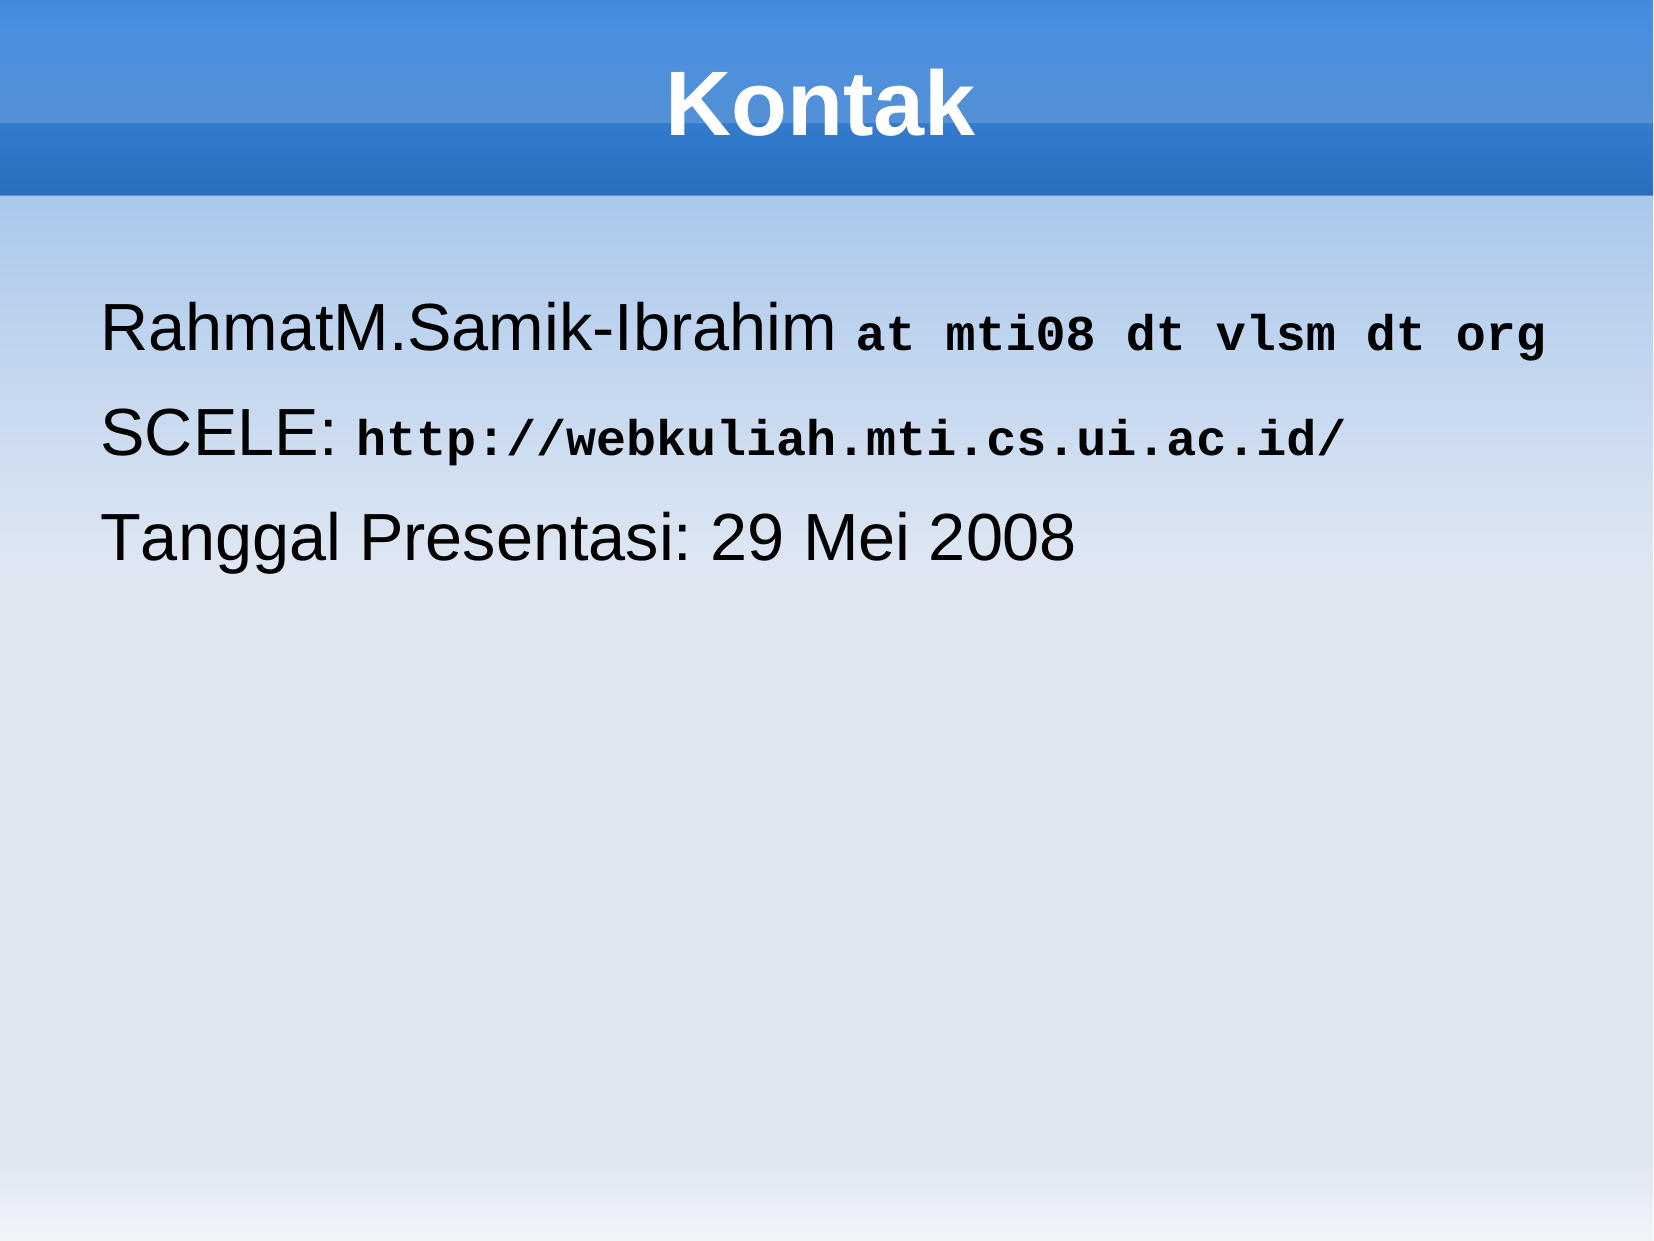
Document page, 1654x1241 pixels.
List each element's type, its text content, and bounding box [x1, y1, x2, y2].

title Kontak [76, 0, 1565, 208]
picture [0, 0, 1654, 1241]
list RahmatM.Samik-Ibrahim at mti08 dt vlsm dt org SCELE: http://webkuliah.mti.cs.ui.ac.id/ Tanggal Presentasi: 29 Mei 2008 [82, 290, 1638, 591]
